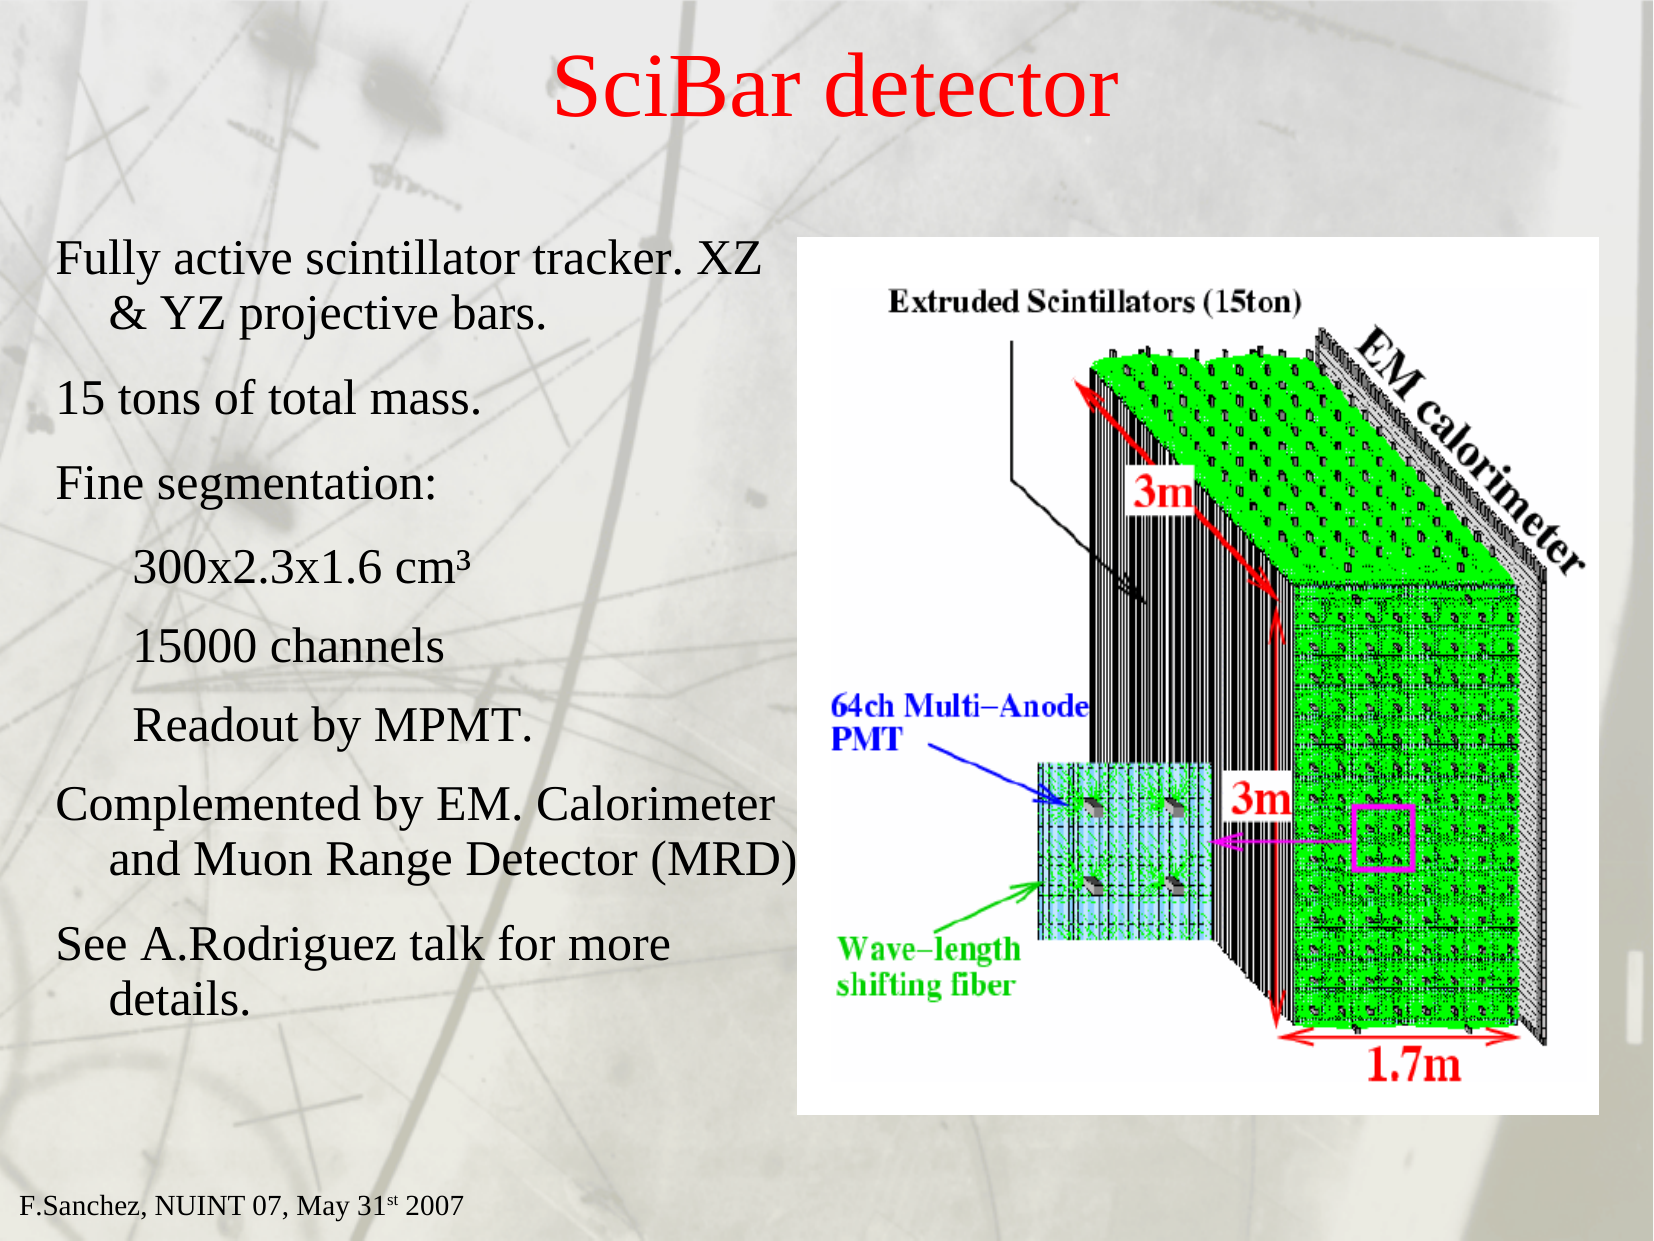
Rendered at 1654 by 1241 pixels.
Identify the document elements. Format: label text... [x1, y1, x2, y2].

list Fully active scintillator tracker. XZ & YZ projective bars. 15 tons of total mass. Fine segmentation: 300x2.3x1.6 cm³ 15000 channels Readout by MPMT. Complemented by EM. Calorimeter and Muon Range Detector (MRD). See A.Rodriguez talk for more details. [37, 229, 814, 1095]
picture [0, 0, 1654, 1241]
title SciBar detector [92, 23, 1580, 147]
